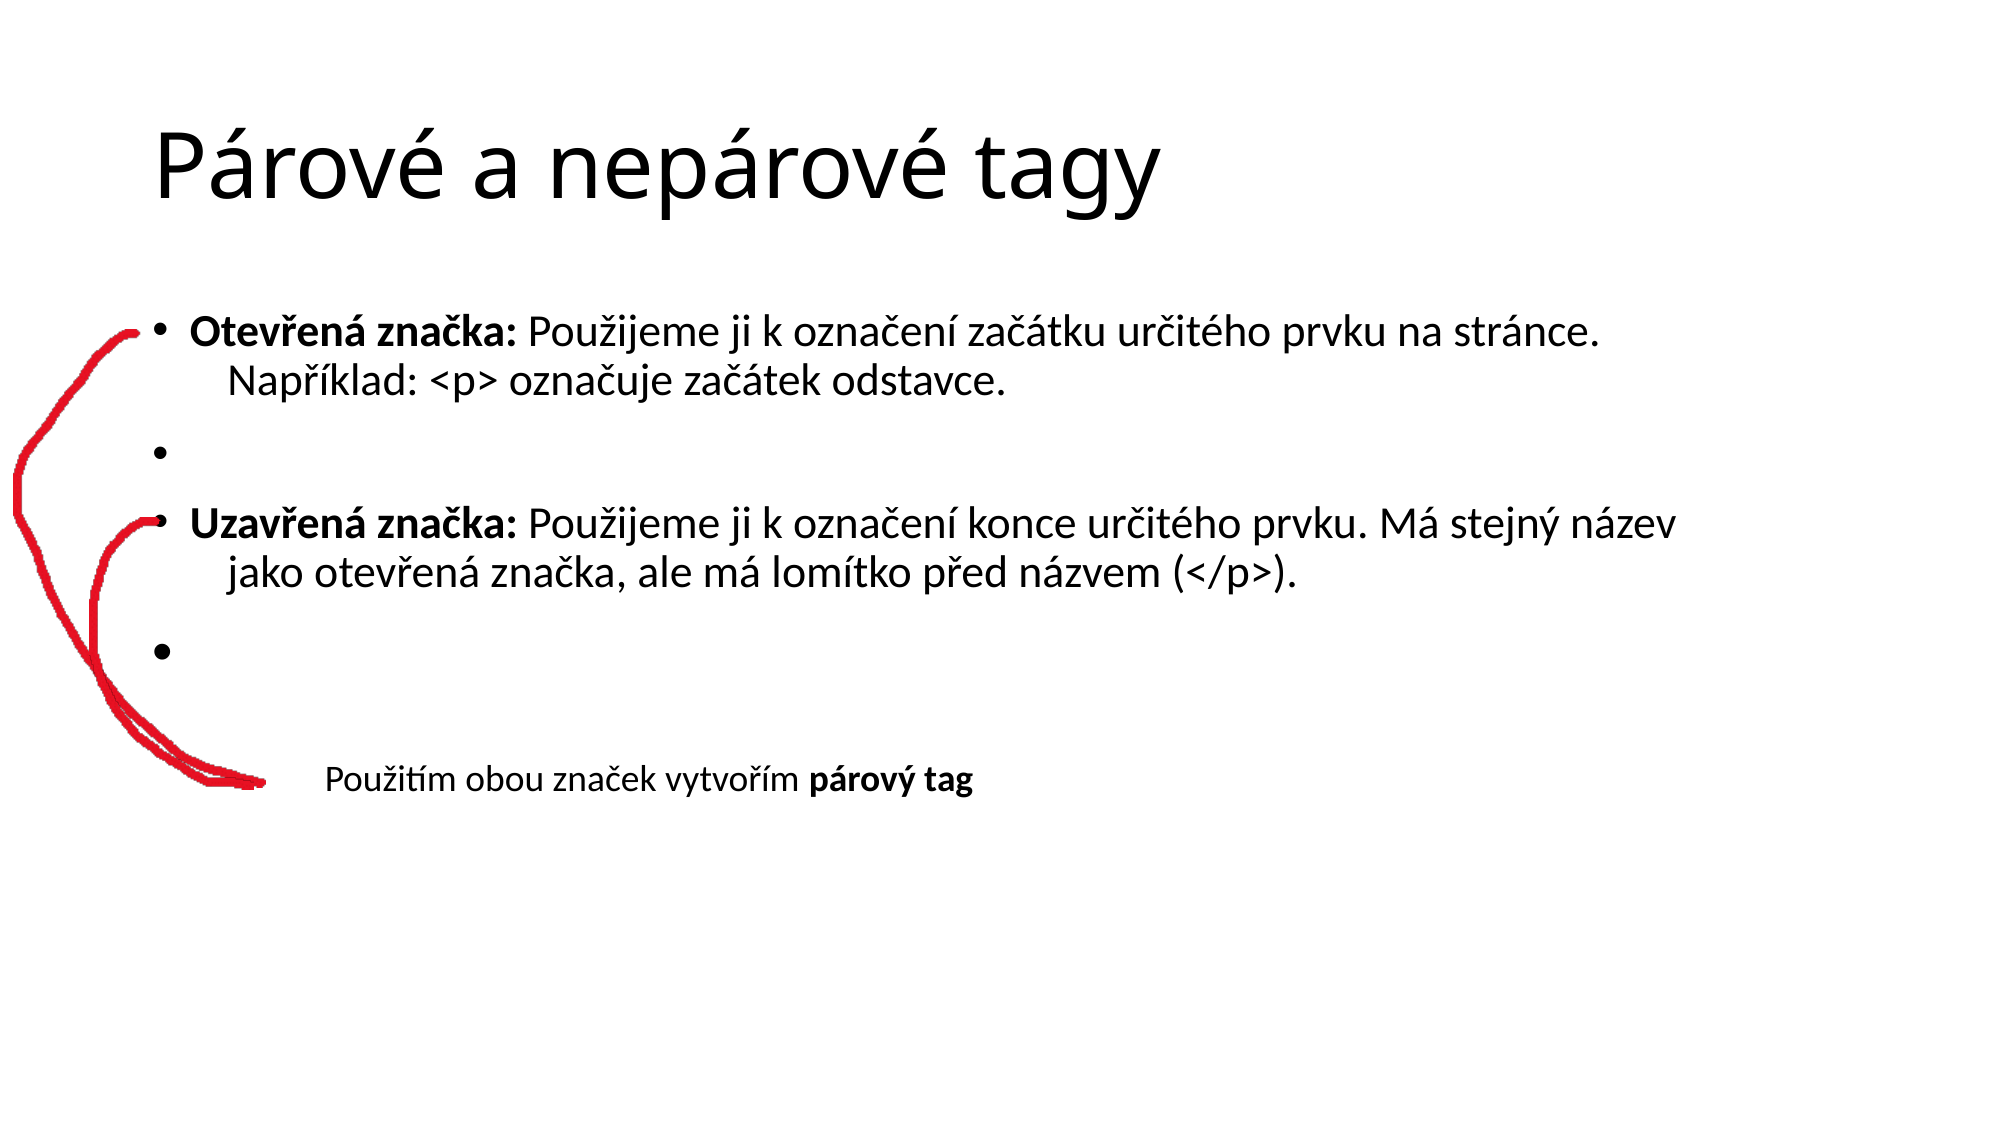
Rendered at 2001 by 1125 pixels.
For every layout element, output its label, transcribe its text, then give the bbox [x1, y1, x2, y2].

picture [13, 329, 266, 790]
list Otevřená značka: Použijeme ji k označení začátku určitého prvku na stránce. Například: <p> označuje začátek odstavce. Uzavřená značka: Použijeme ji k označení konce určitého prvku. Má stejný název jako otevřená značka, ale má lomítko před názvem (</p>). [137, 299, 1863, 1014]
title Párové a nepárové tagy [137, 59, 1863, 278]
text_box Použitím obou značek vytvořím párový tag [309, 746, 1679, 807]
